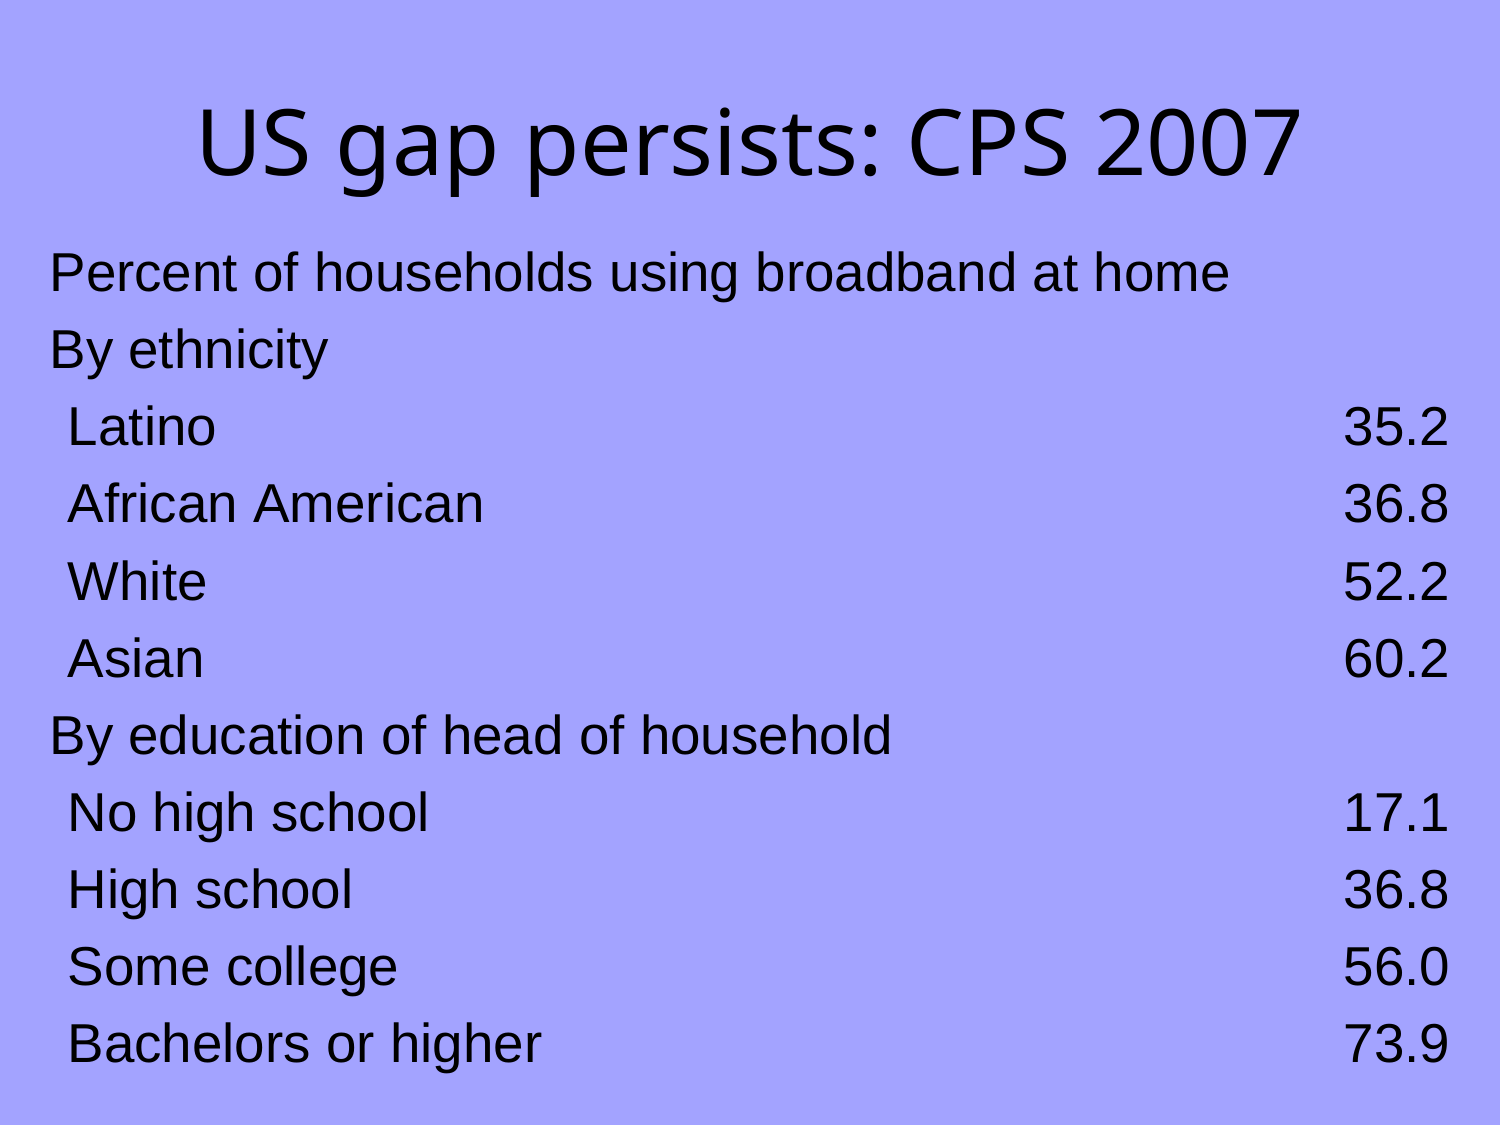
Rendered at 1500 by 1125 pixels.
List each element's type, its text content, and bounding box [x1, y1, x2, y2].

title US gap persists: CPS 2007 [75, 45, 1426, 224]
picture [37, 224, 1463, 1078]
